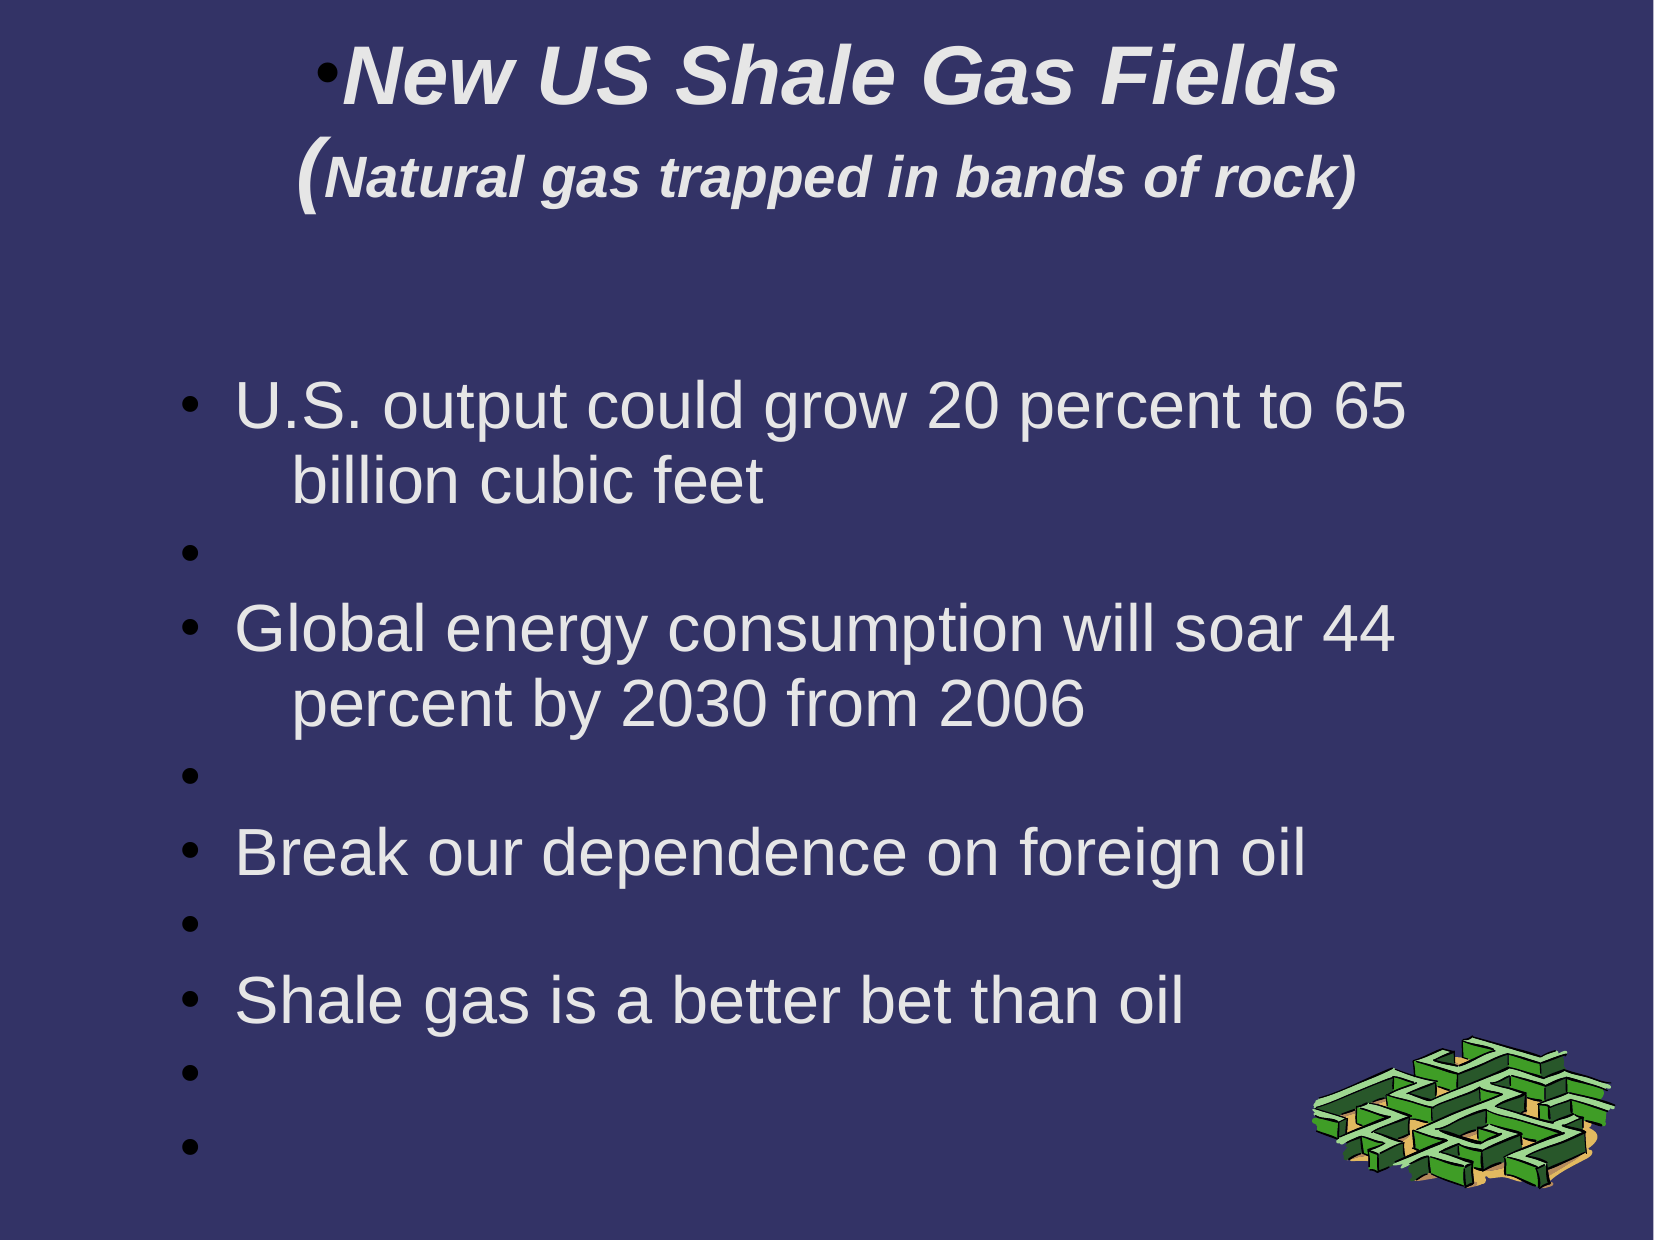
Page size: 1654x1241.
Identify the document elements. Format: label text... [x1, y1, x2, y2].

title New US Shale Gas Fields (Natural gas trapped in bands of rock) [121, 26, 1534, 219]
list U.S. output could grow 20 percent to 65 billion cubic feet Global energy consumption will soar 44 percent by 2030 from 2006 Break our dependence on foreign oil Shale gas is a better bet than oil [178, 364, 1570, 1188]
